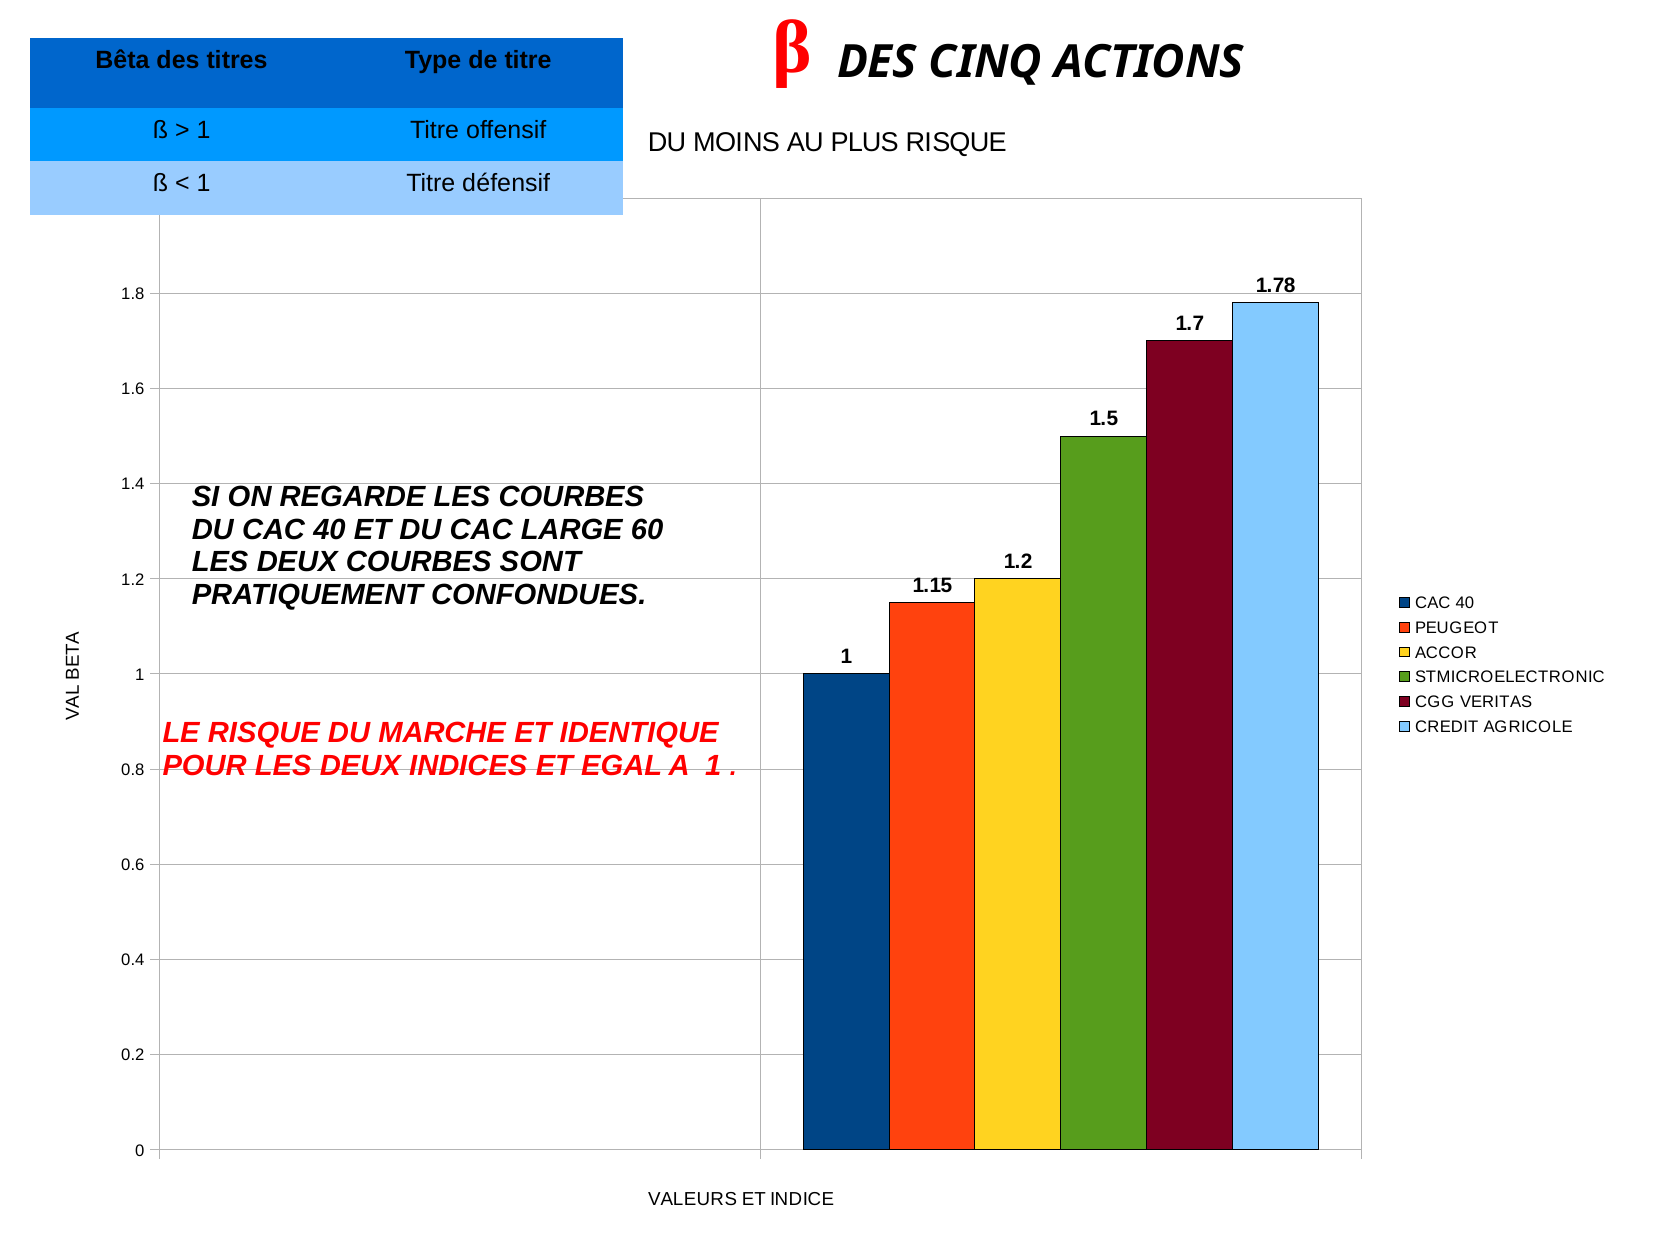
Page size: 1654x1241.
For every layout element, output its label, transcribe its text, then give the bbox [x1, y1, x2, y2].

chart [29, 88, 1625, 1241]
table_header Bêta des titres [30, 38, 334, 108]
table_cell ß > 1 [30, 108, 334, 161]
text_box SI ON REGARDE LES COURBES DU CAC 40 ET DU CAC LARGE 60 LES DEUX COURBES SONT PRATIQUEMENT CONFONDUES. [177, 472, 680, 654]
table_cell Titre défensif [334, 161, 623, 215]
text_box LE RISQUE DU MARCHE ET IDENTIQUE POUR LES DEUX INDICES ET EGAL A 1 . [147, 708, 768, 819]
table_cell Titre offensif [334, 108, 623, 161]
table_header Type de titre [334, 38, 623, 108]
text_box DES CINQ ACTIONS [822, 20, 1384, 92]
text_box β [757, 5, 827, 88]
table_cell ß < 1 [30, 161, 334, 215]
